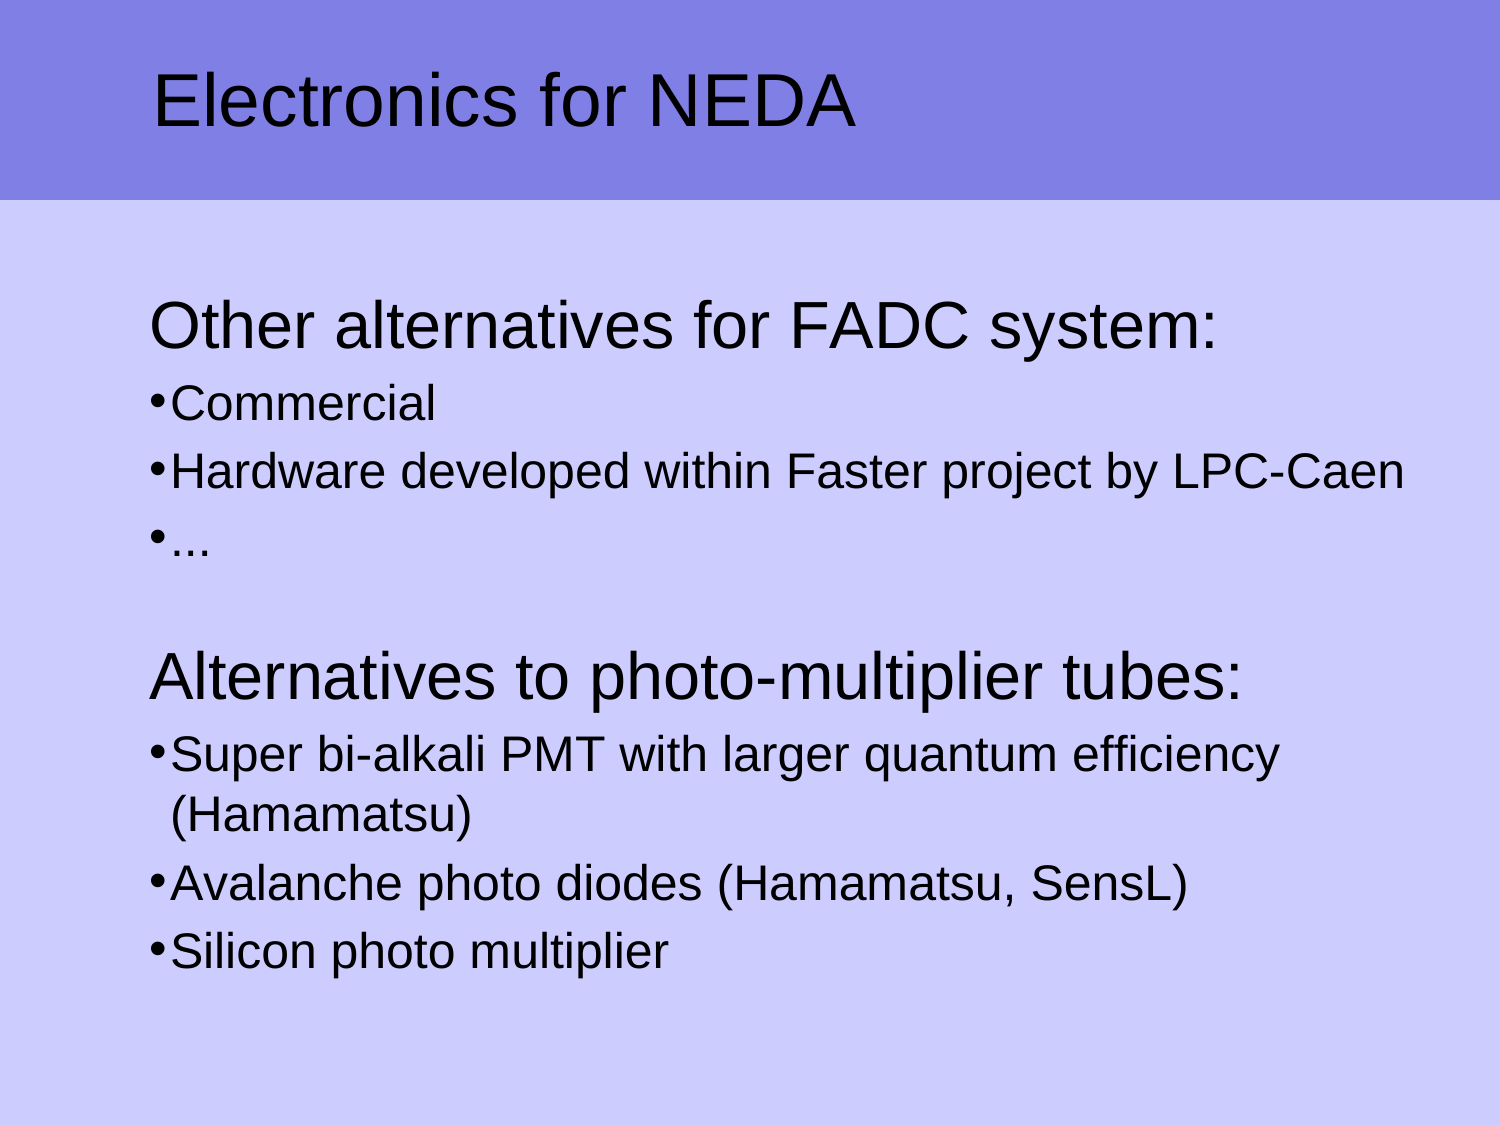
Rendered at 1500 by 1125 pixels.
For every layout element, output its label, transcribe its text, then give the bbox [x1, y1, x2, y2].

text_box Other alternatives for FADC system: Commercial Hardware developed within Faster project by LPC-Caen ... Alternatives to photo-multiplier tubes: Super bi-alkali PMT with larger quantum efficiency (Hamamatsu) Avalanche photo diodes (Hamamatsu, SensL) Silicon photo multiplier [134, 274, 1426, 986]
title Electronics for NEDA [137, 24, 1463, 176]
